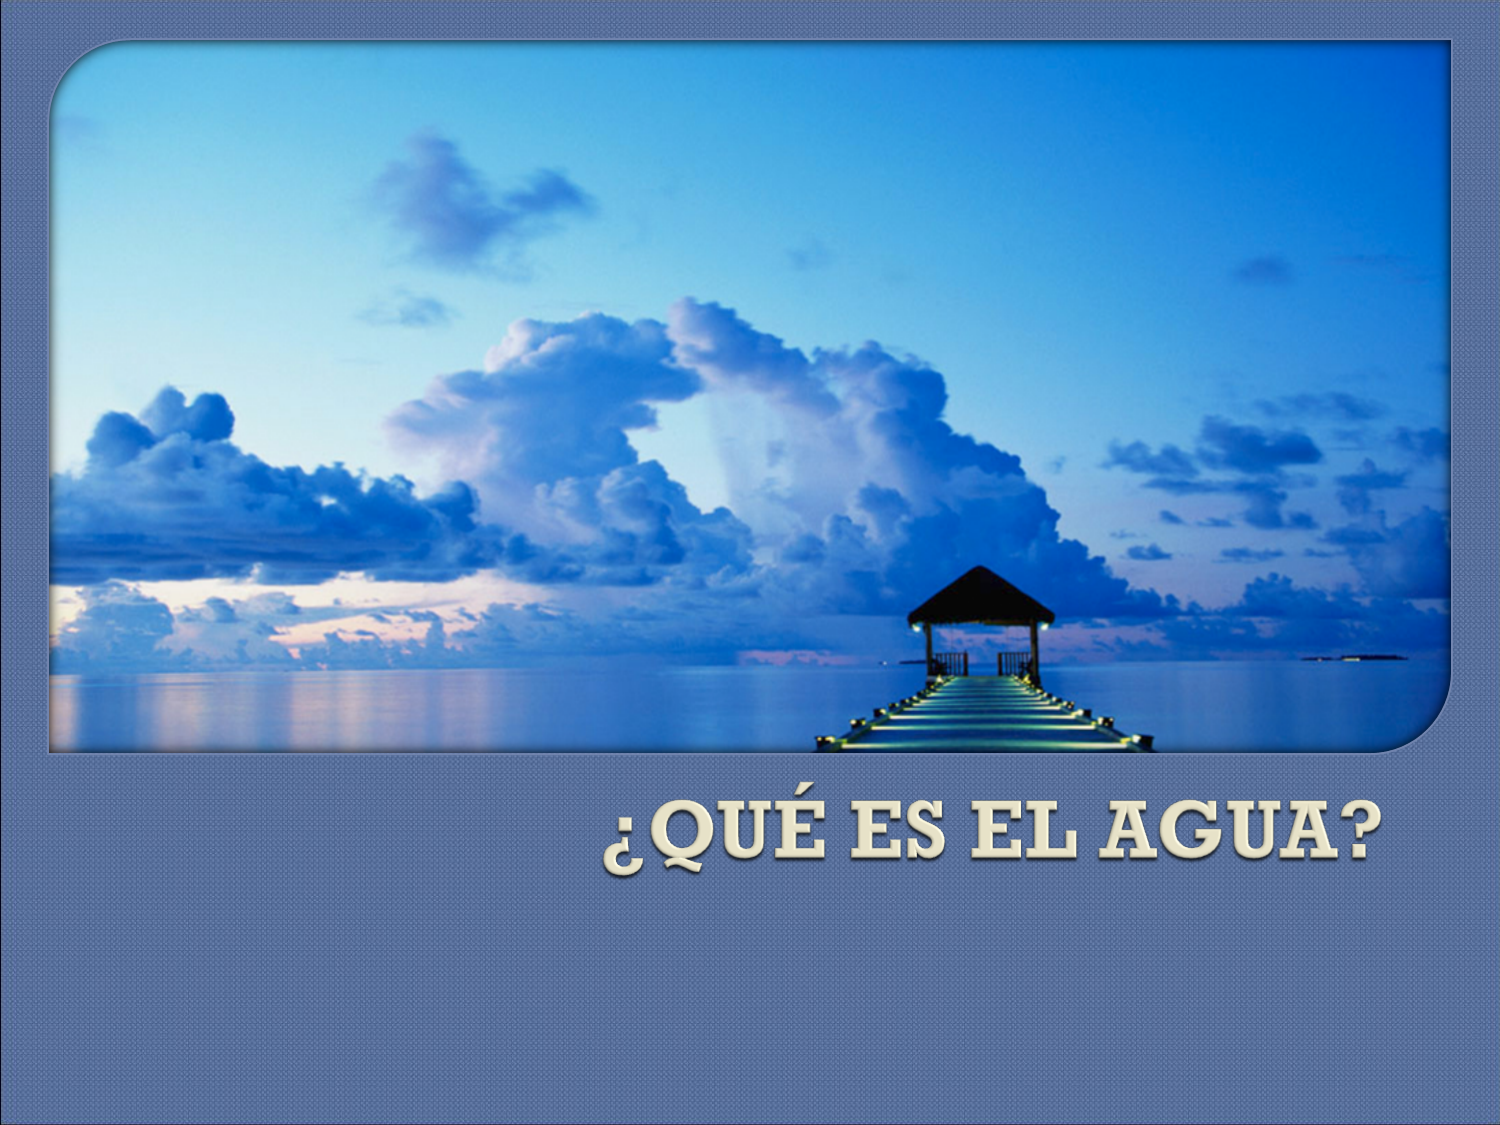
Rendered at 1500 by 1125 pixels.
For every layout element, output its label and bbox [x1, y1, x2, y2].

picture [0, 0, 1500, 1125]
text_box [46, 38, 1454, 886]
